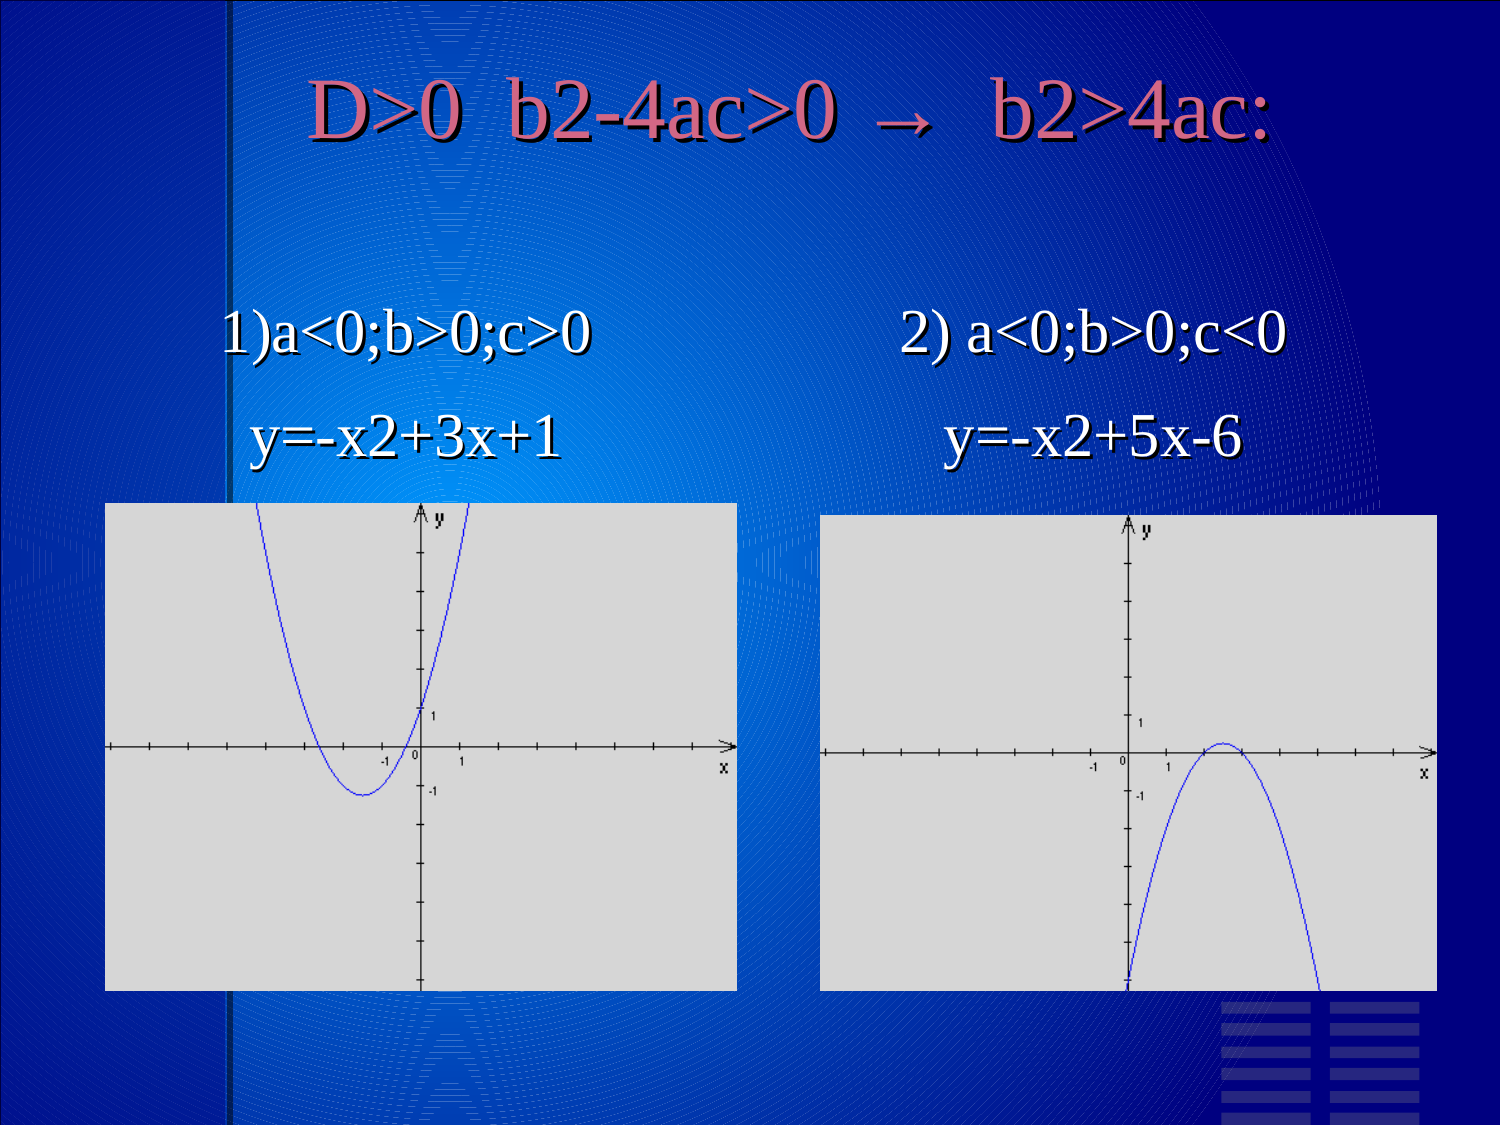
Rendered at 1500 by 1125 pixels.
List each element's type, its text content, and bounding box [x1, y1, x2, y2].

picture [820, 515, 1437, 991]
list 2) a<0;b>0;c<0 y=-x2+5x-6 [762, 282, 1425, 1025]
picture [105, 503, 737, 991]
list 1)a<0;b>0;c>0 y=-x2+3x+1 [75, 282, 738, 1025]
title D>0 b2-4ac>0 → b2>4ac: [75, 43, 1425, 274]
